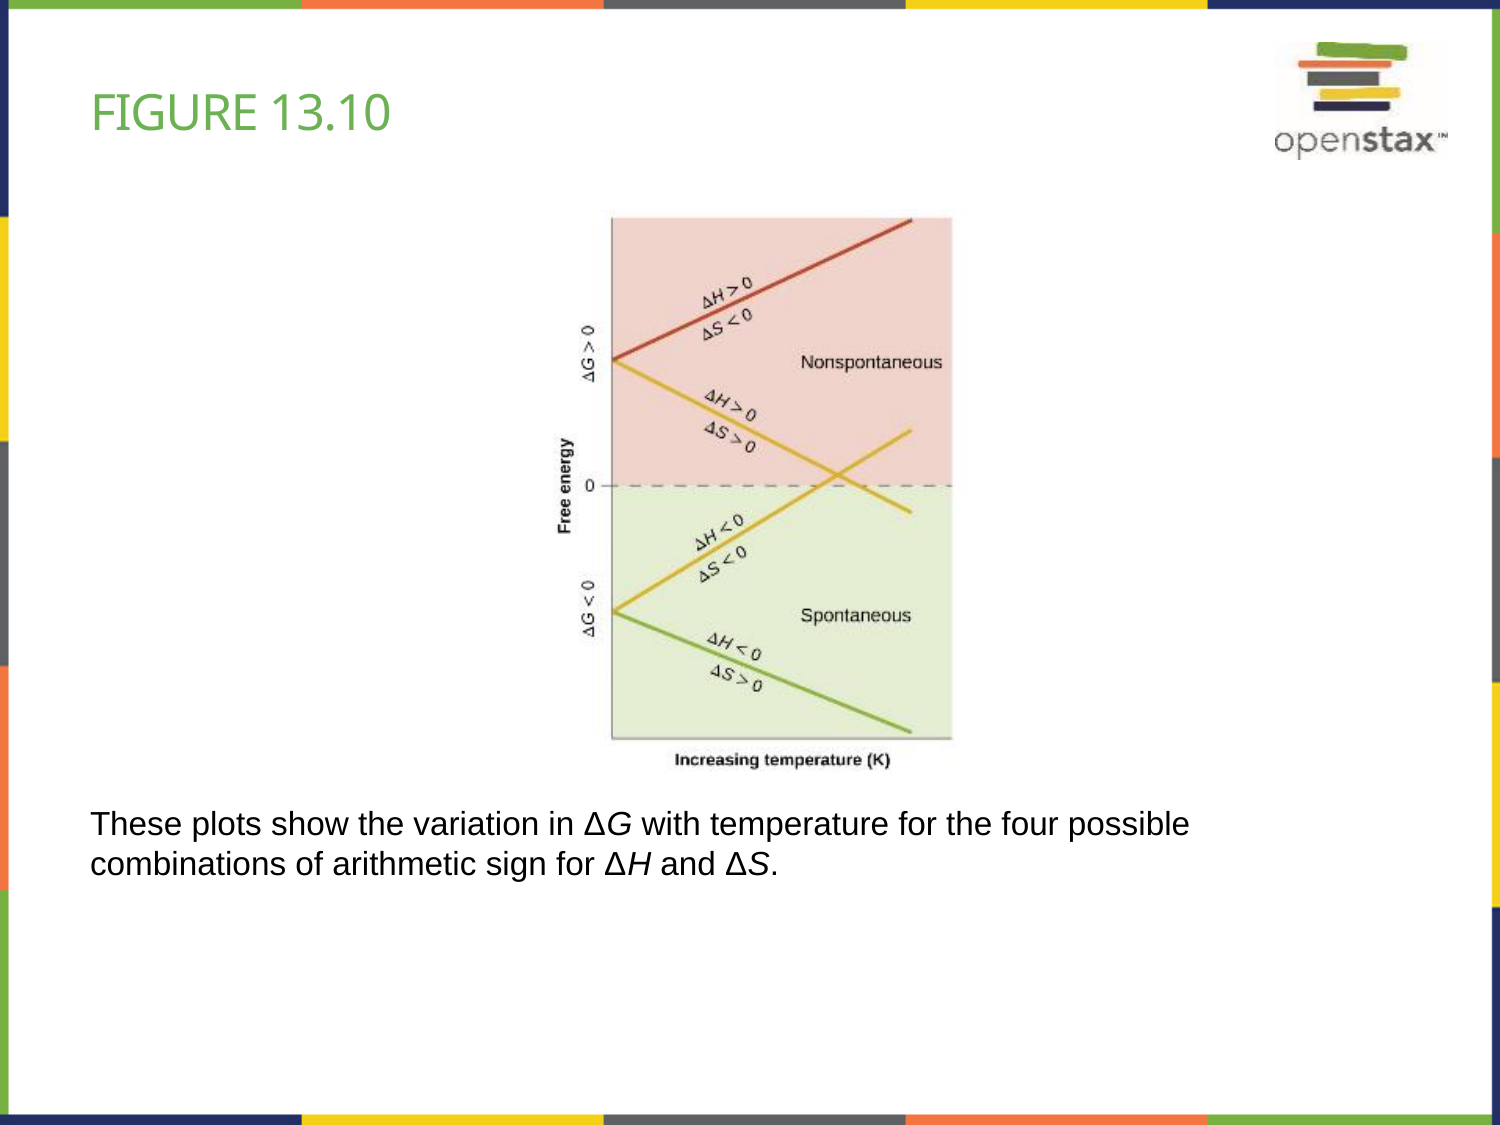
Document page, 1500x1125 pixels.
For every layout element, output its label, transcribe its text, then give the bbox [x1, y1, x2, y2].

title Figure 13.10 [75, 39, 1398, 148]
picture [0, 0, 1500, 1125]
list These plots show the variation in ΔG with temperature for the four possible combinations of arithmetic sign for ΔH and ΔS. [75, 794, 1398, 986]
